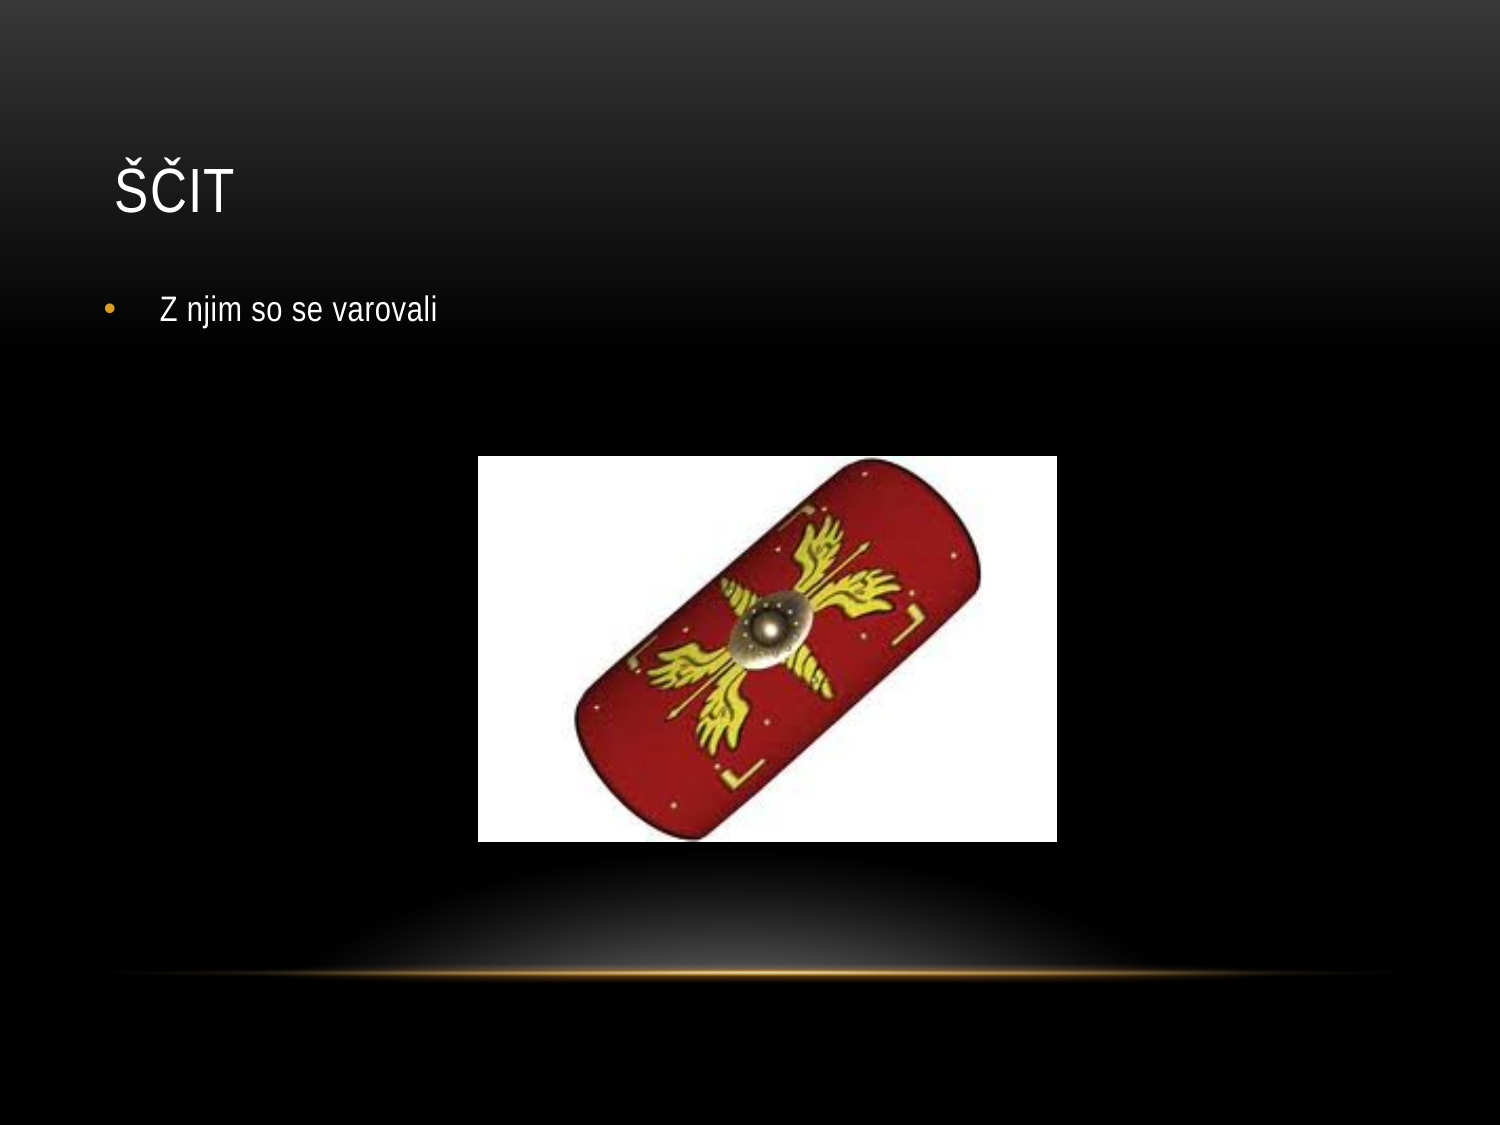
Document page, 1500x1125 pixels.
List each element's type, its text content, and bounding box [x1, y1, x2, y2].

picture [0, 0, 1500, 1125]
title ščit [99, 45, 1400, 233]
list Z njim so se varovali [88, 278, 1389, 954]
